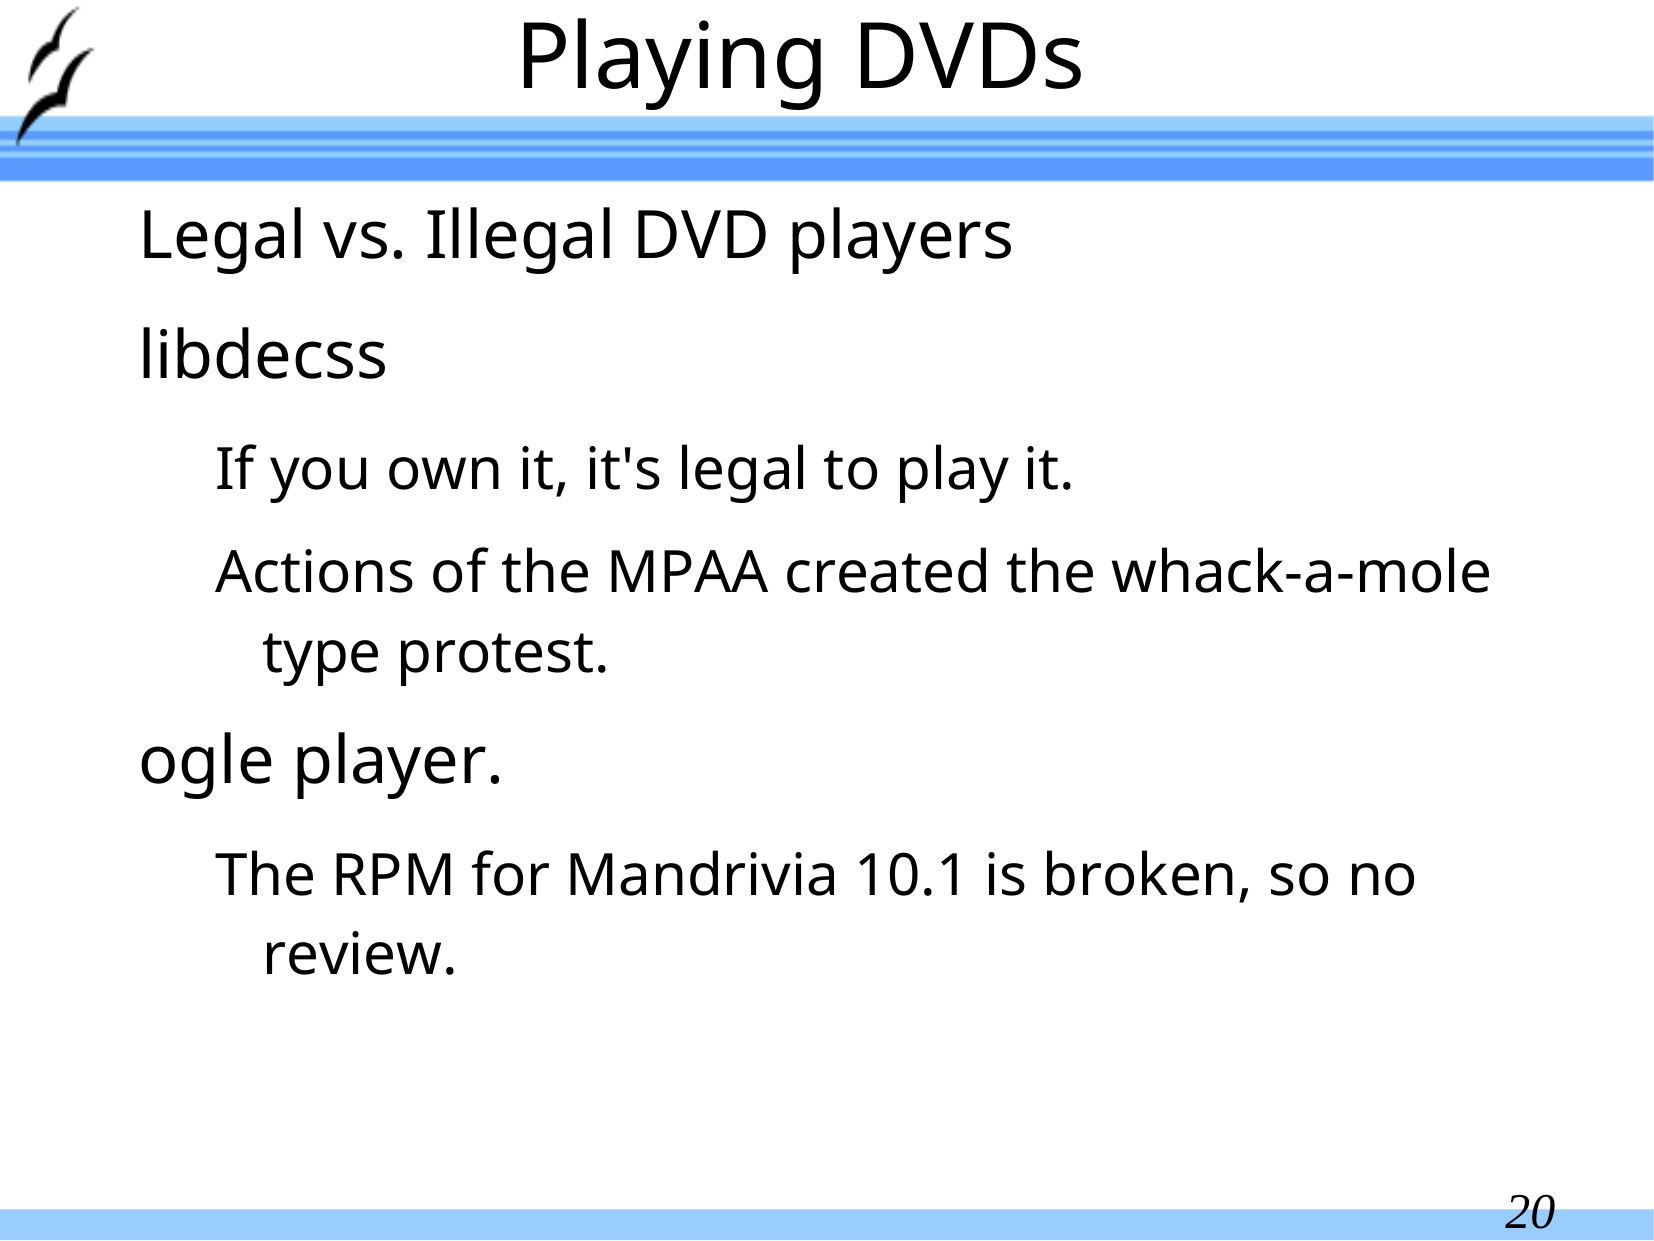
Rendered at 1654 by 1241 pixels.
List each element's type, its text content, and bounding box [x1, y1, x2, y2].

title Playing DVDs [94, 0, 1507, 121]
list Legal vs. Illegal DVD players libdecss If you own it, it's legal to play it. Actions of the MPAA created the whack-a-mole type protest. ogle player. The RPM for Mandrivia 10.1 is broken, so no review. [120, 187, 1533, 1195]
picture [0, 0, 1654, 188]
